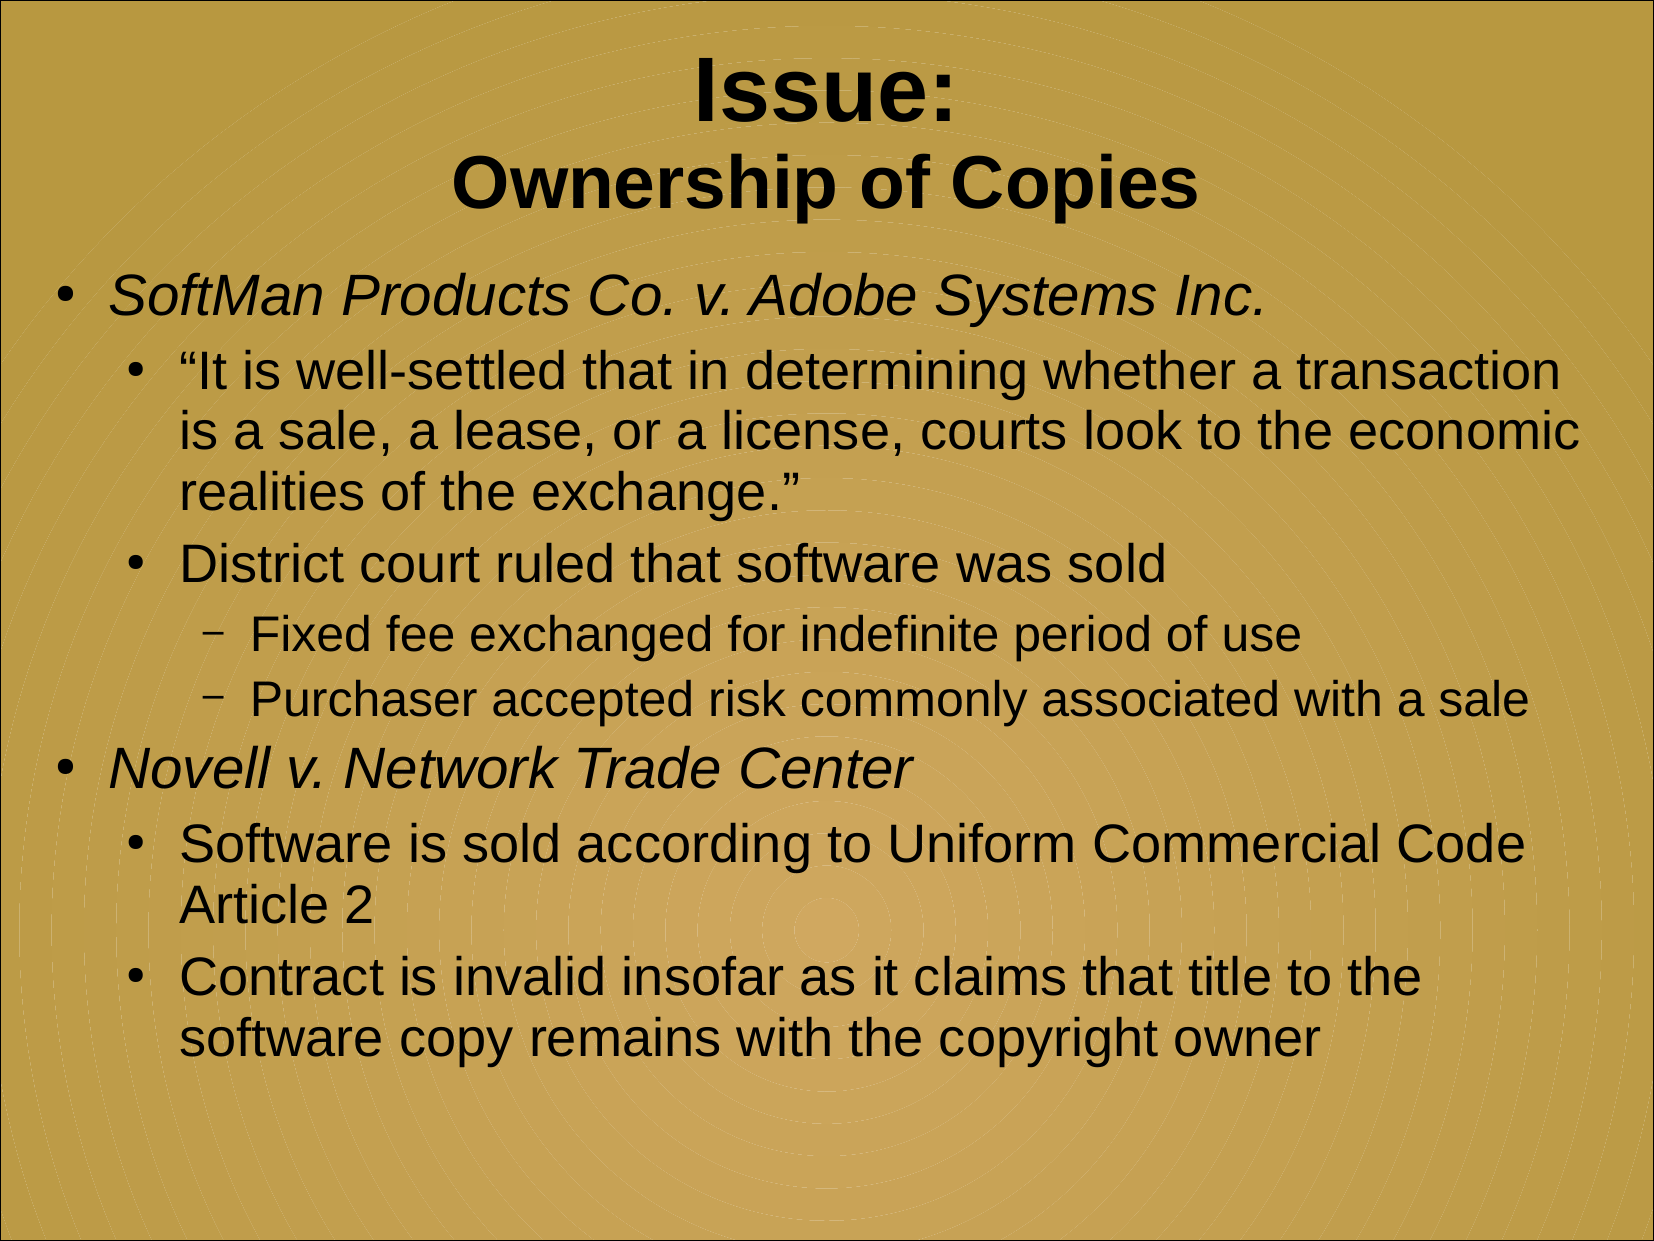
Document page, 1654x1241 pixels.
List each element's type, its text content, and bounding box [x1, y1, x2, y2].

title Issue: Ownership of Copies [82, 37, 1571, 226]
list SoftMan Products Co. v. Adobe Systems Inc. “It is well-settled that in determining whether a transaction is a sale, a lease, or a license, courts look to the economic realities of the exchange.” District court ruled that software was sold Fixed fee exchanged for indefinite period of use Purchaser accepted risk commonly associated with a sale Novell v. Network Trade Center Software is sold according to Uniform Commercial Code Article 2 Contract is invalid insofar as it claims that title to the software copy remains with the copyright owner [37, 262, 1616, 1082]
